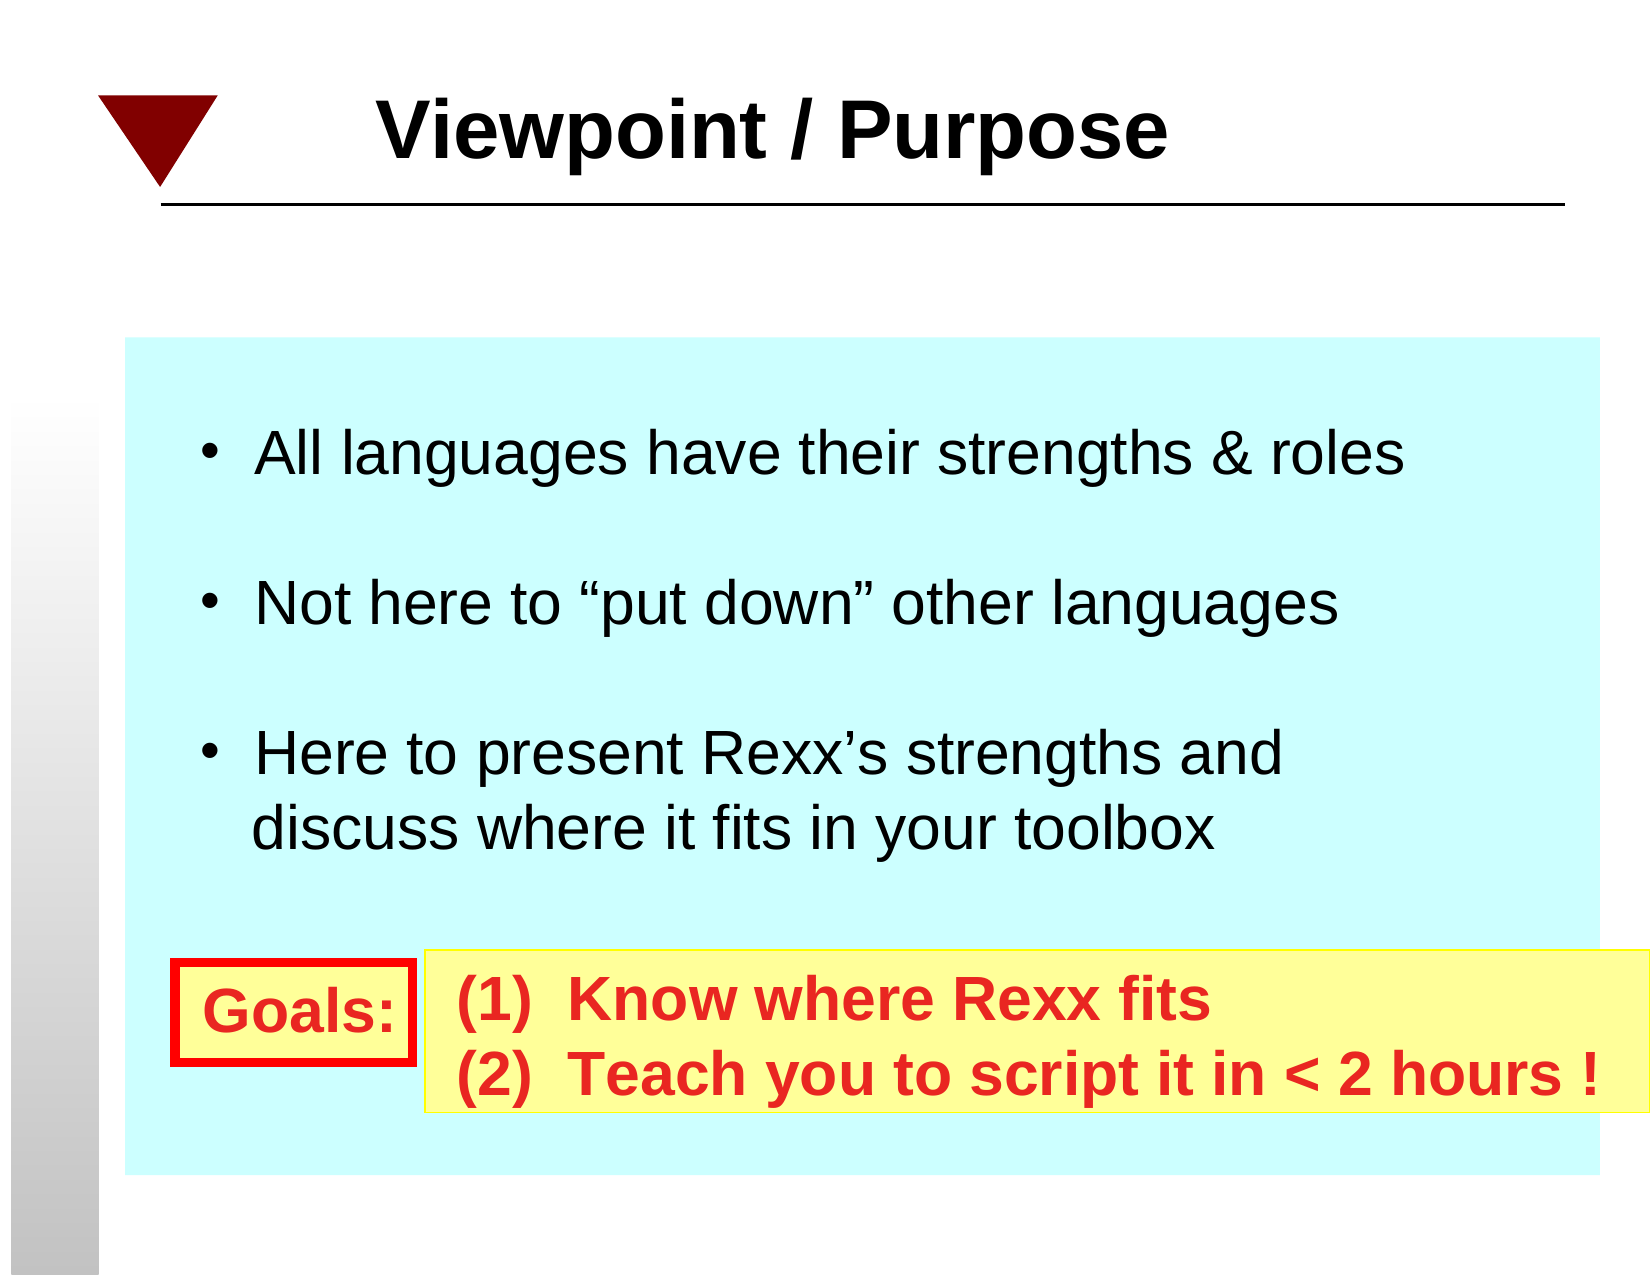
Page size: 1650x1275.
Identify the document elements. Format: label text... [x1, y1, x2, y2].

text_box (1) Know where Rexx fits (2) Teach you to script it in < 2 hours ! [424, 949, 1650, 1116]
list Viewpoint / Purpose [375, 74, 1358, 175]
text_box [125, 337, 1600, 1176]
text_box [98, 95, 218, 187]
text_box Goals: [187, 962, 412, 1053]
text_box [11, 396, 99, 1275]
text_box All languages have their strengths & roles Not here to “put down” other languages Here to present Rexx’s strengths and discuss where it fits in your toolbox [199, 412, 1576, 763]
